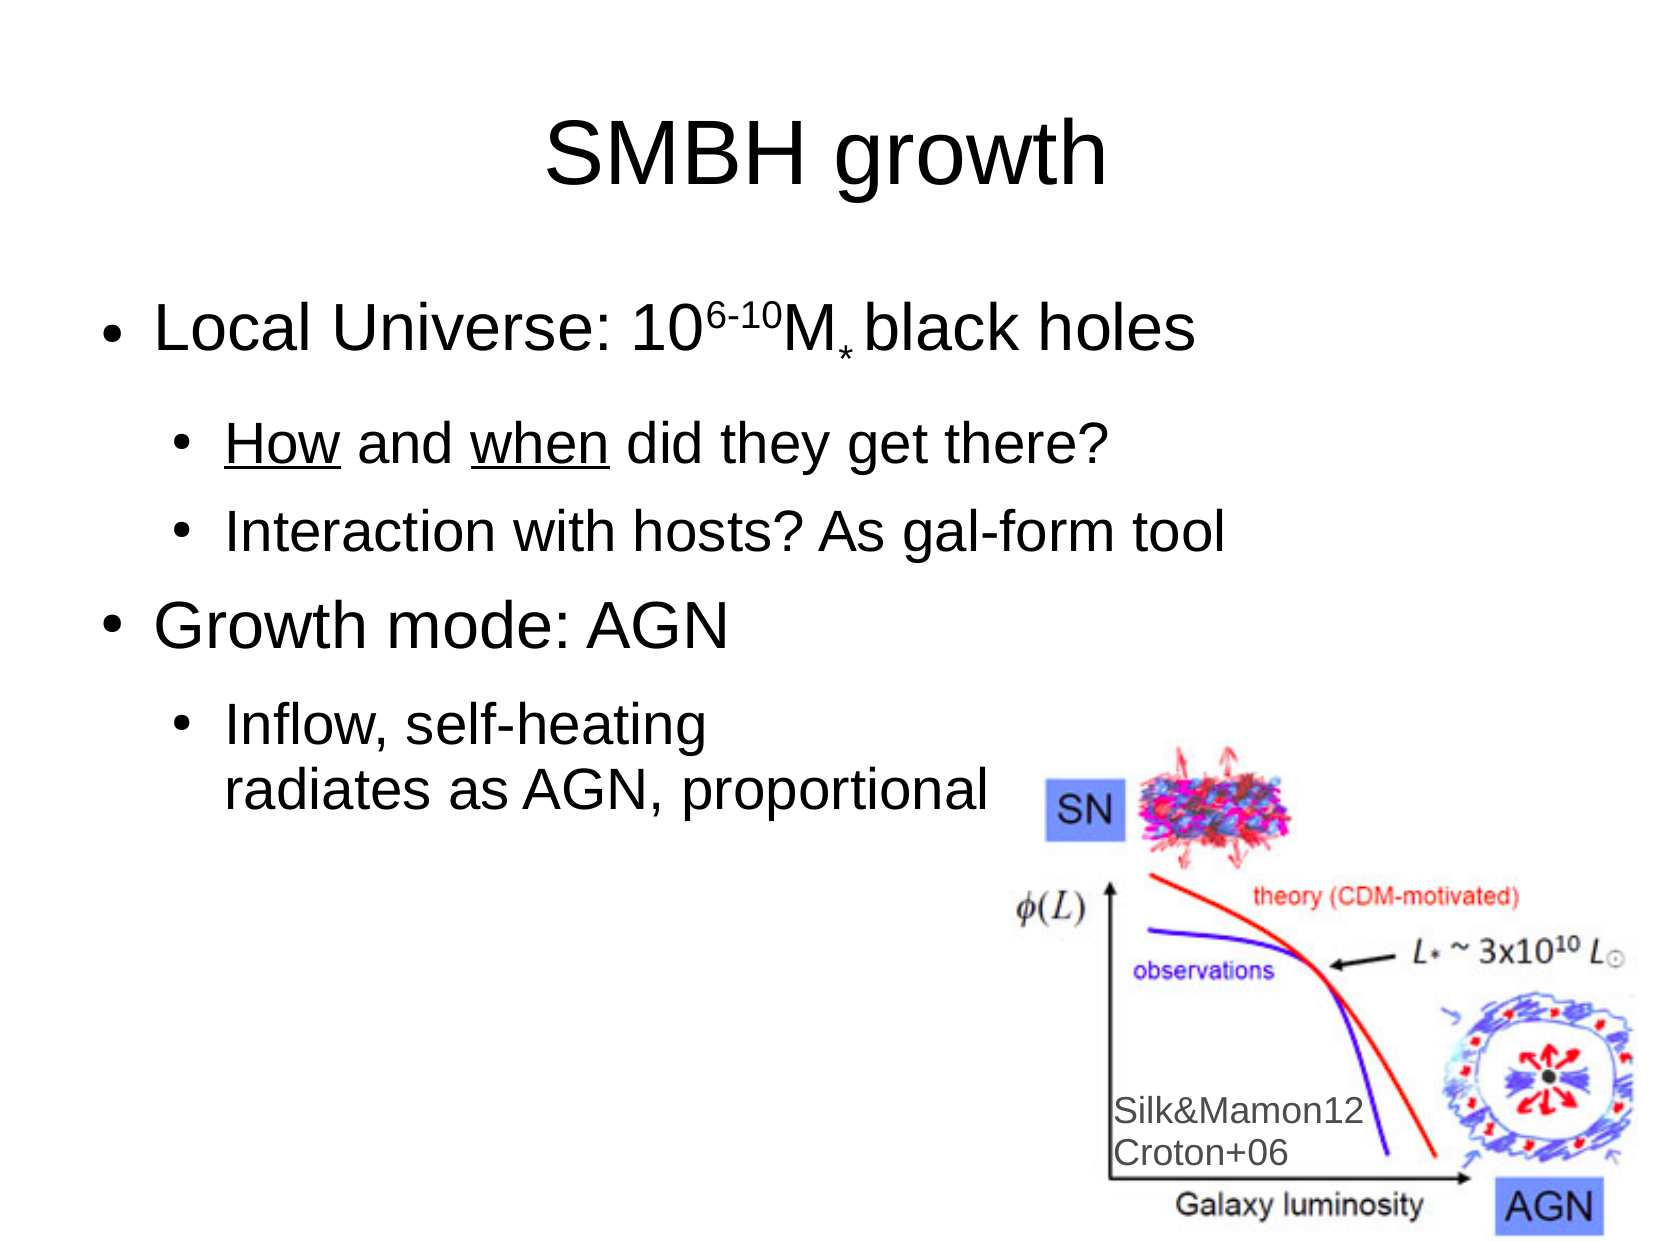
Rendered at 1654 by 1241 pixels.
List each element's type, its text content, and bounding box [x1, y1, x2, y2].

text_box Silk&Mamon12 Croton+06 [1098, 1081, 1436, 1181]
title SMBH growth [82, 49, 1571, 257]
list Local Universe: 106-10M* black holes How and when did they get there? Interaction with hosts? As gal-form tool Growth mode: AGN Inflow, self-heating radiates as AGN, proportional [82, 290, 1571, 1010]
picture [1009, 738, 1647, 1241]
